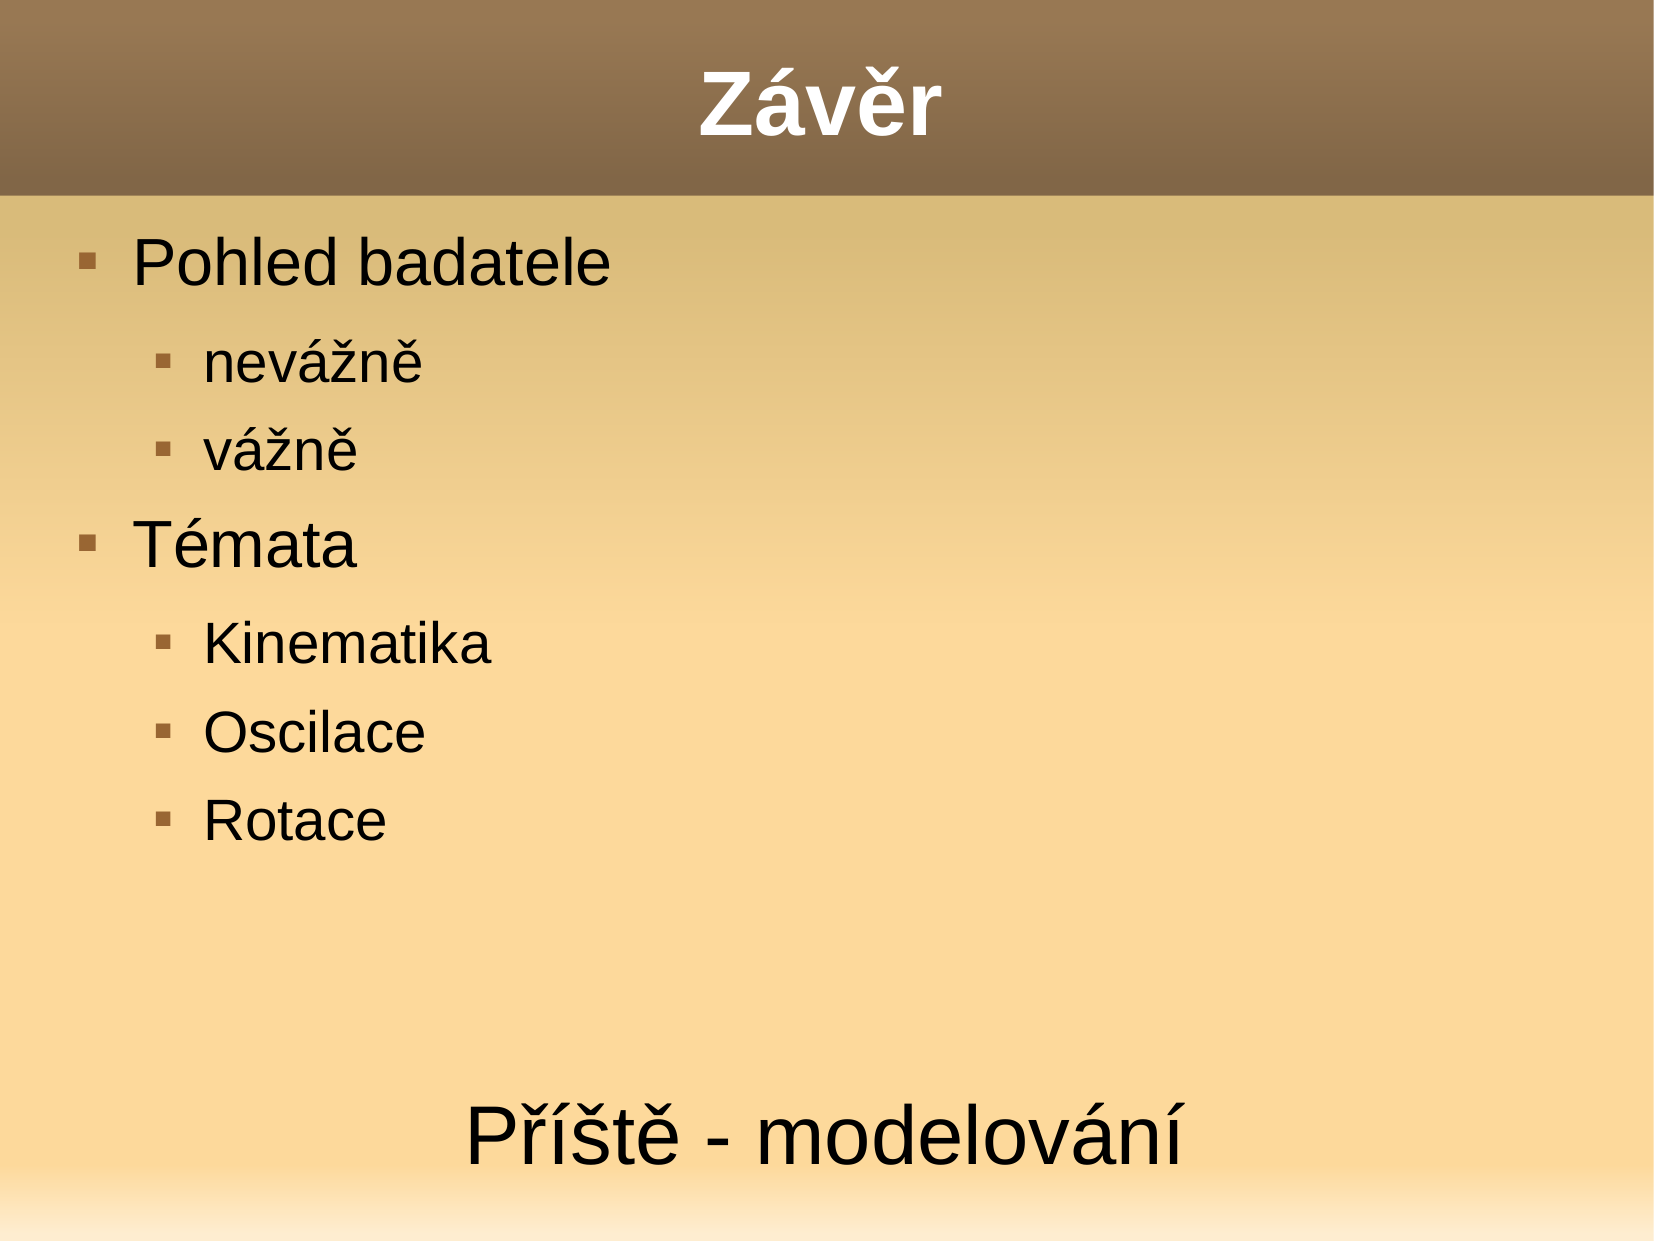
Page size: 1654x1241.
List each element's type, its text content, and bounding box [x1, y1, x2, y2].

picture [0, 0, 1654, 1241]
title Závěr [76, 0, 1565, 208]
list Pohled badatele nevážně vážně Témata Kinematika Oscilace Rotace [61, 225, 788, 1029]
text_box Příště - modelování [449, 1081, 1071, 1201]
